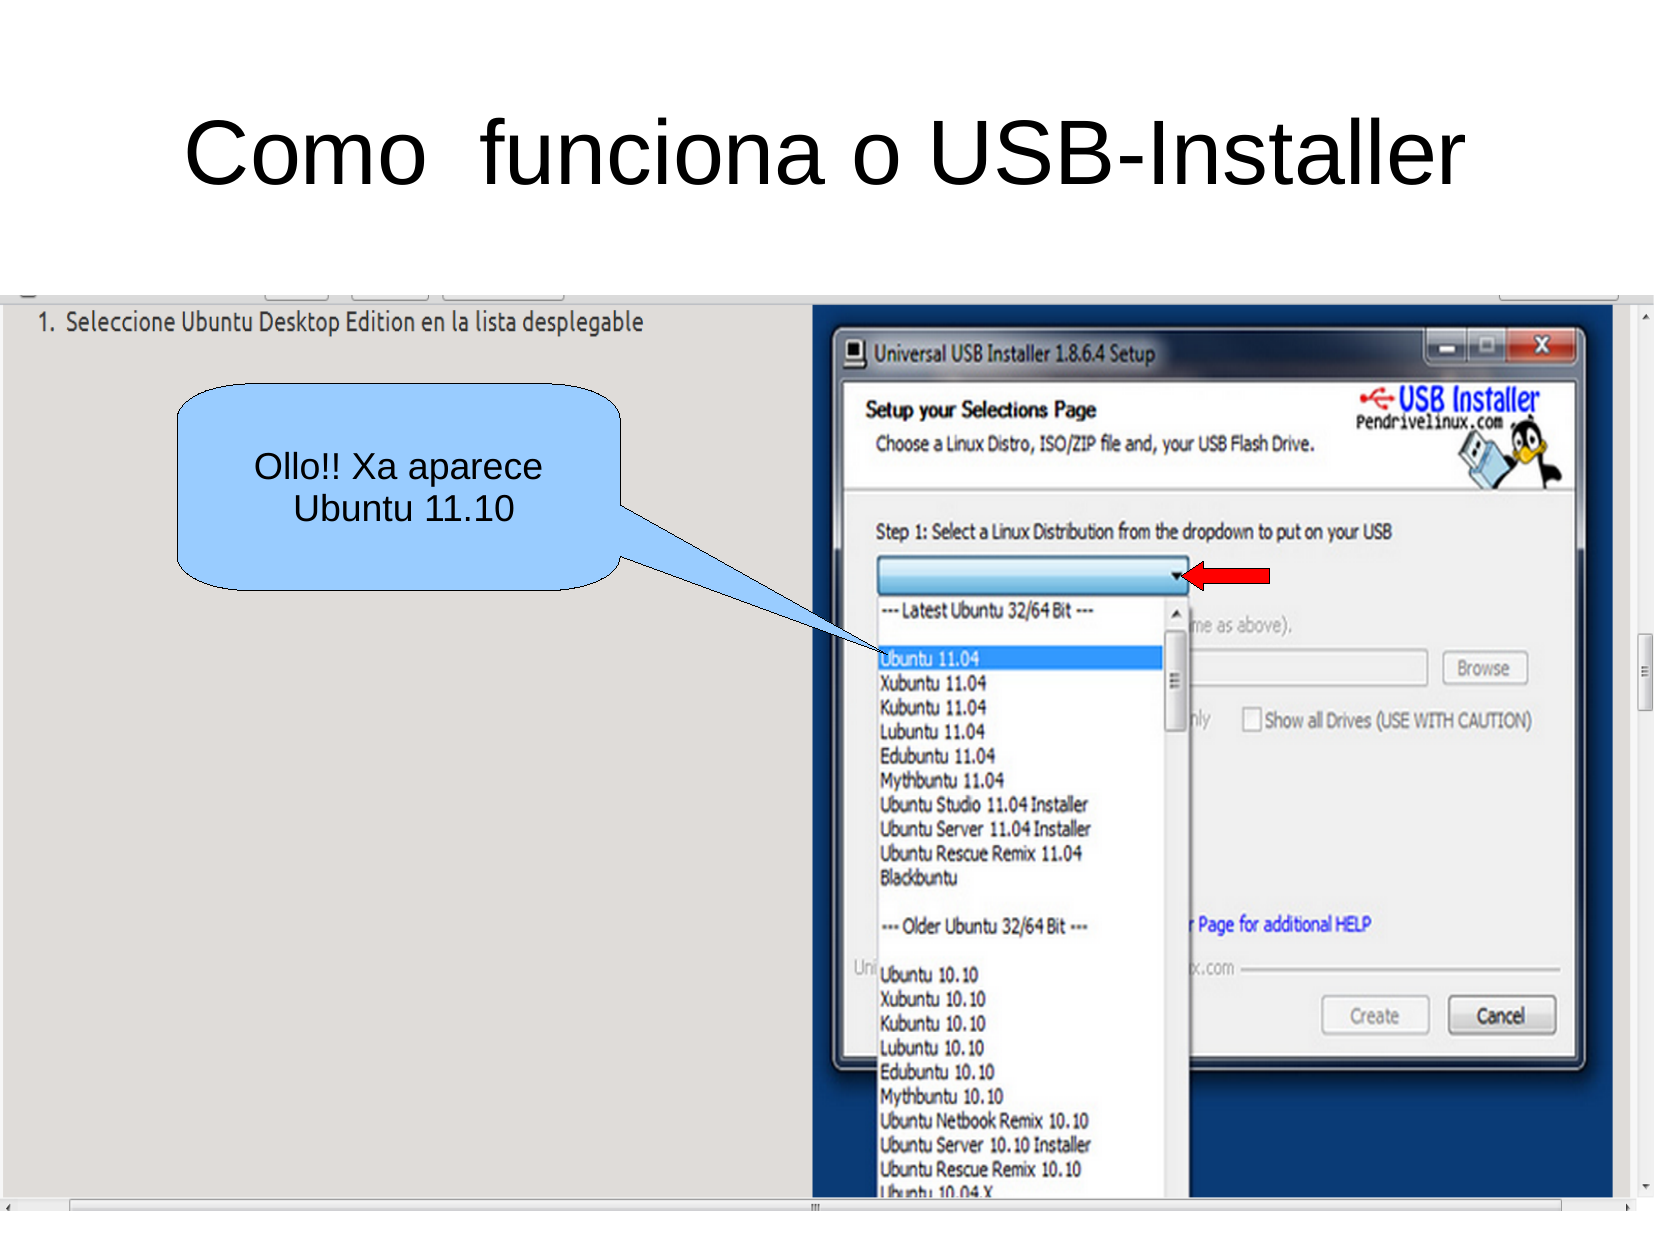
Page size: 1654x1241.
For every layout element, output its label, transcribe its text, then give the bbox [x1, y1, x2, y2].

picture [0, 295, 1654, 1211]
text_box [1181, 561, 1270, 591]
title Como funciona o USB-Installer [82, 49, 1571, 257]
text_box Ollo!! Xa aparece Ubuntu 11.10 [177, 383, 888, 655]
